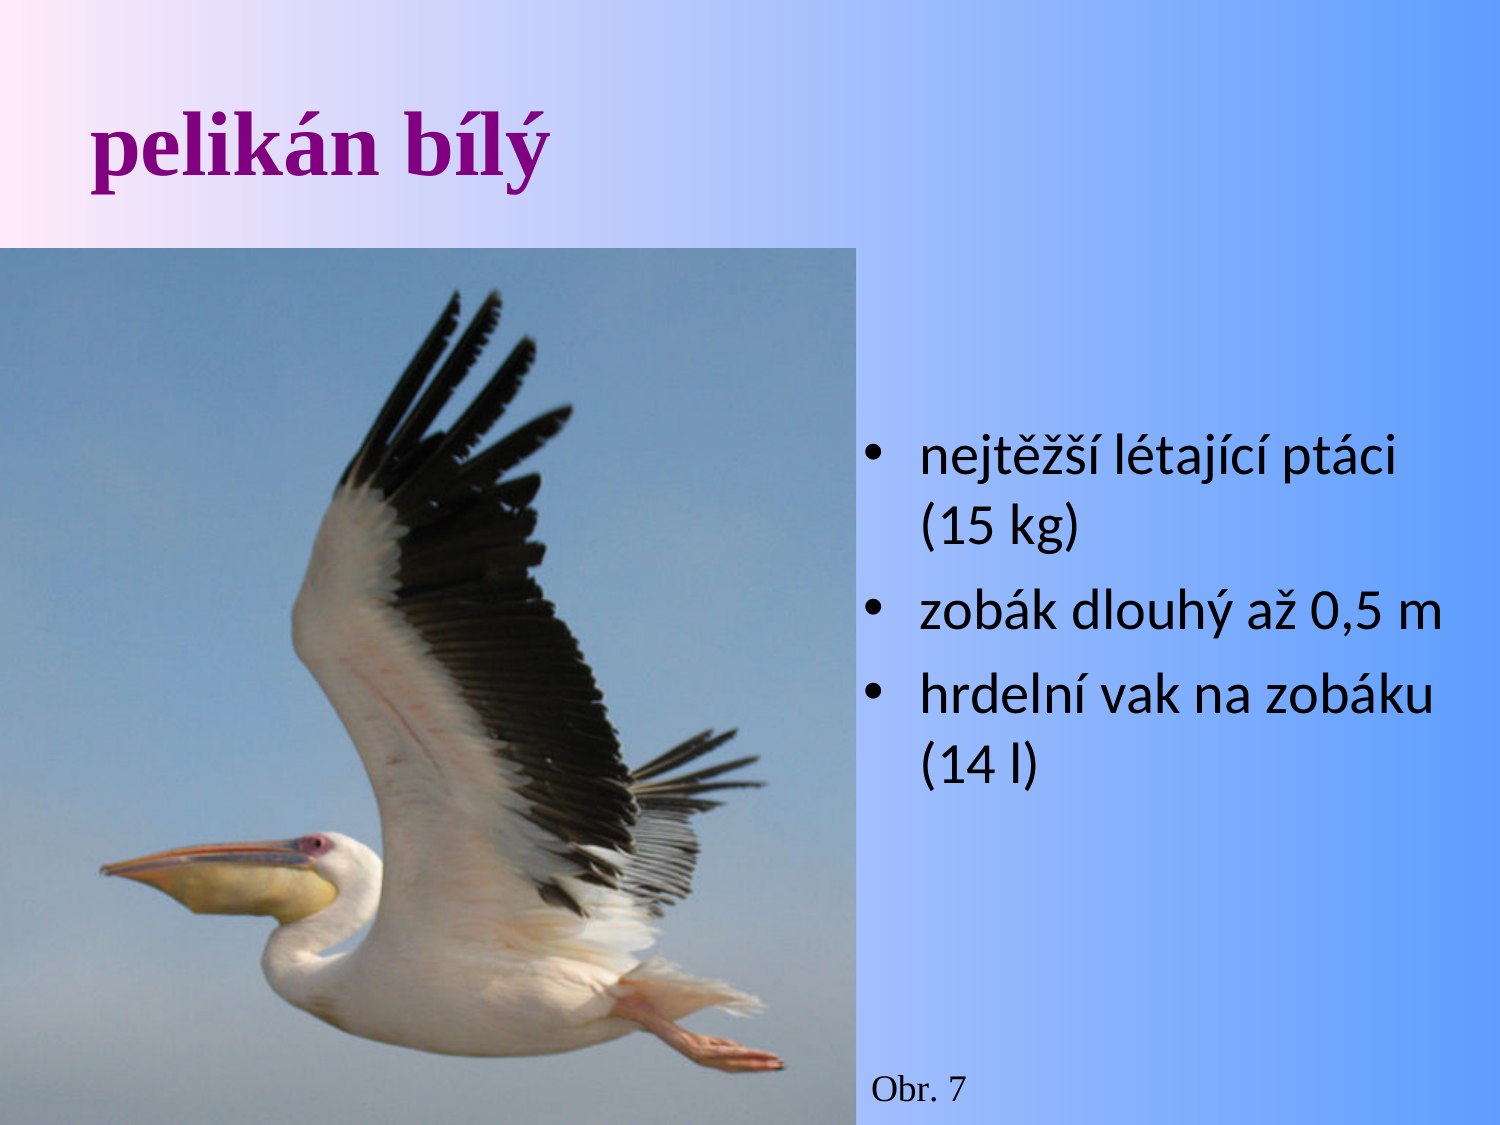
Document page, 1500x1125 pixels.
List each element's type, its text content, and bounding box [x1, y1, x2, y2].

text_box nejtěžší létající ptáci (15 kg) zobák dlouhý až 0,5 m hrdelní vak na zobáku (14 l) [857, 408, 1500, 709]
text_box Obr. 7 [856, 1056, 1046, 1118]
picture [0, 248, 857, 1125]
title pelikán bílý [75, 45, 1426, 233]
